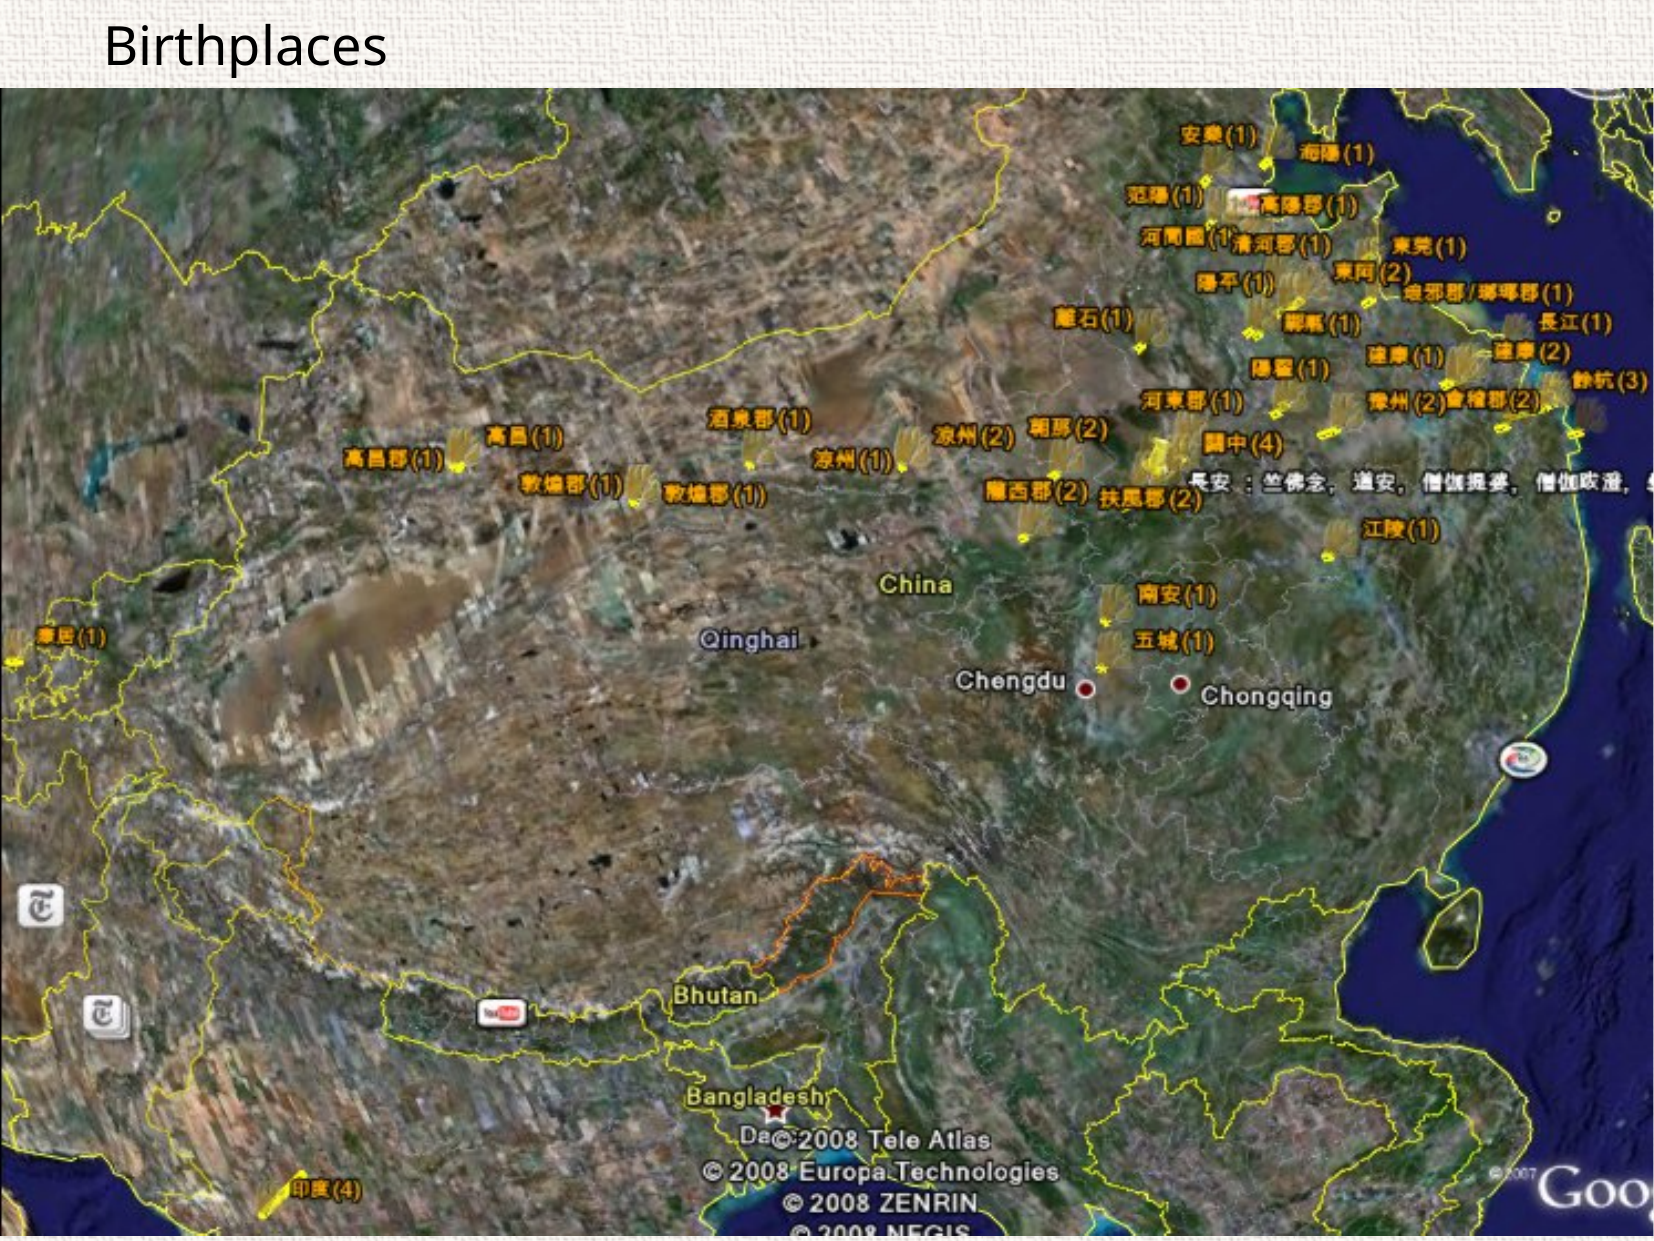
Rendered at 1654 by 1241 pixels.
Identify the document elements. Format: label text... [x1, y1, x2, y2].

text_box Birthplaces [88, 0, 857, 88]
picture [0, 0, 1654, 1241]
